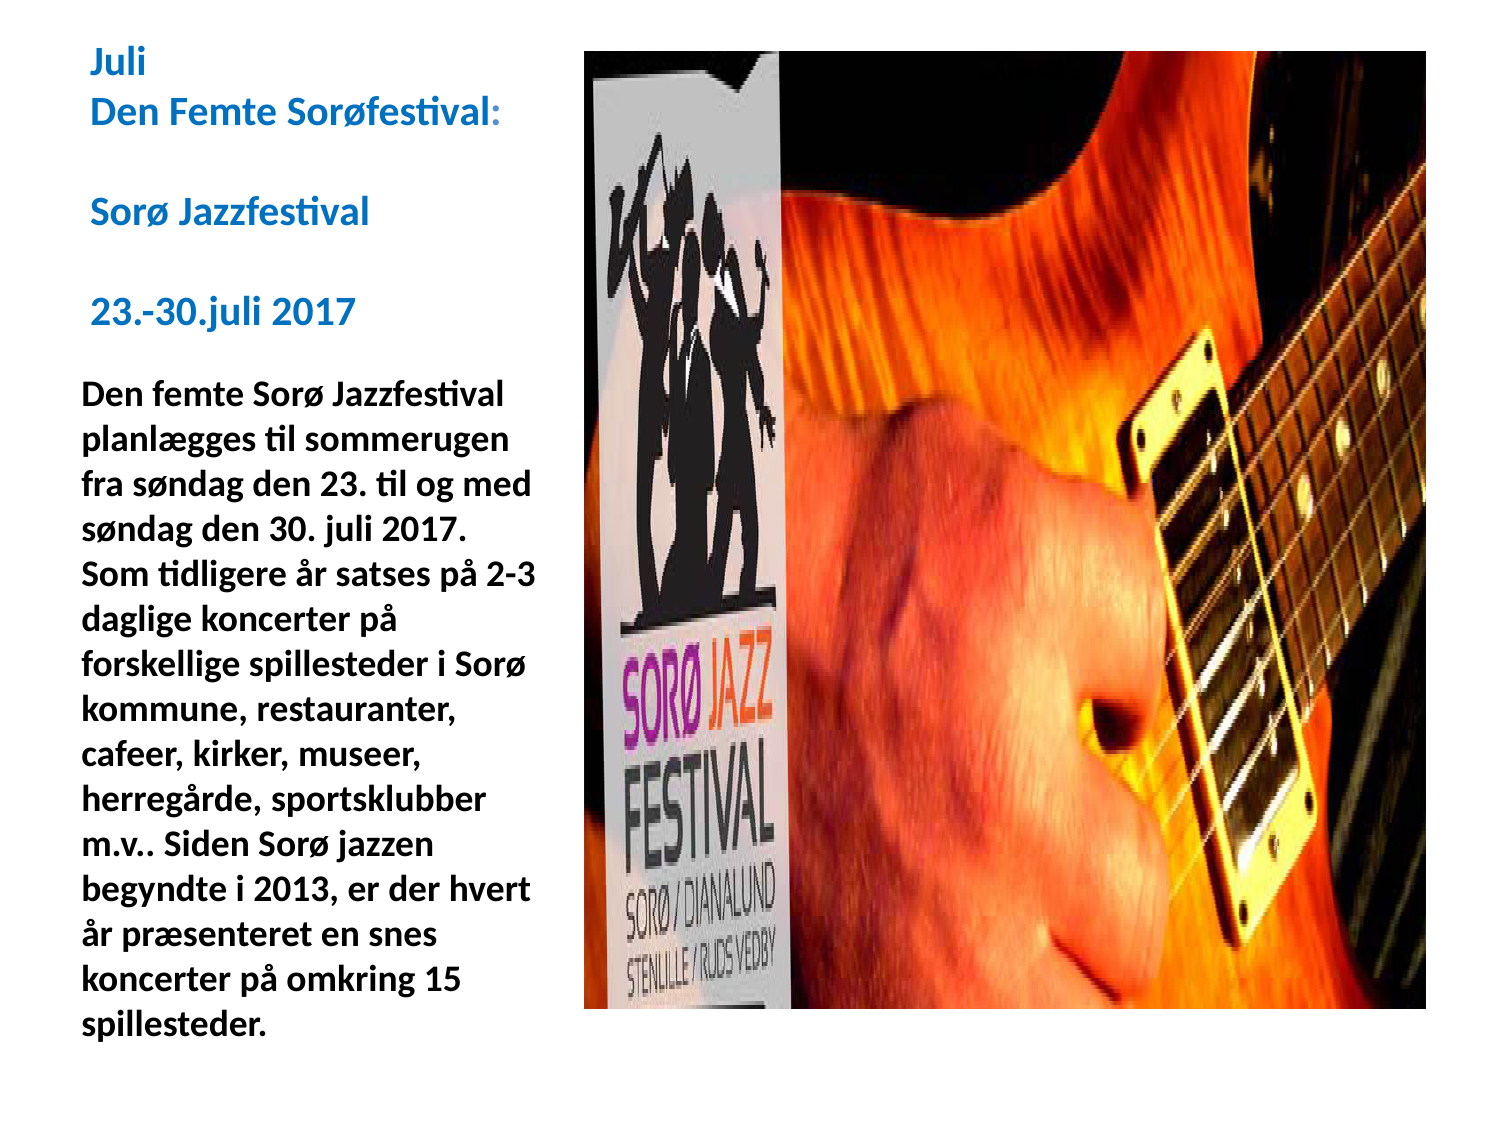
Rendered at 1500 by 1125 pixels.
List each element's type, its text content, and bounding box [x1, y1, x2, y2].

title Juli Den Femte Sorøfestival: Sorø Jazzfestival 23.-30.juli 2017 [75, 19, 569, 492]
picture [584, 51, 1426, 1009]
list Den femte Sorø Jazzfestival planlægges til sommerugen fra søndag den 23. til og med søndag den 30. juli 2017. Som tidligere år satses på 2-3 daglige koncerter på forskellige spillesteder i Sorø kommune, restauranter, cafeer, kirker, museer, herregårde, sportsklubber m.v.. Siden Sorø jazzen begyndte i 2013, er der hvert år præsenteret en snes koncerter på omkring 15 spillesteder. [66, 310, 560, 1080]
